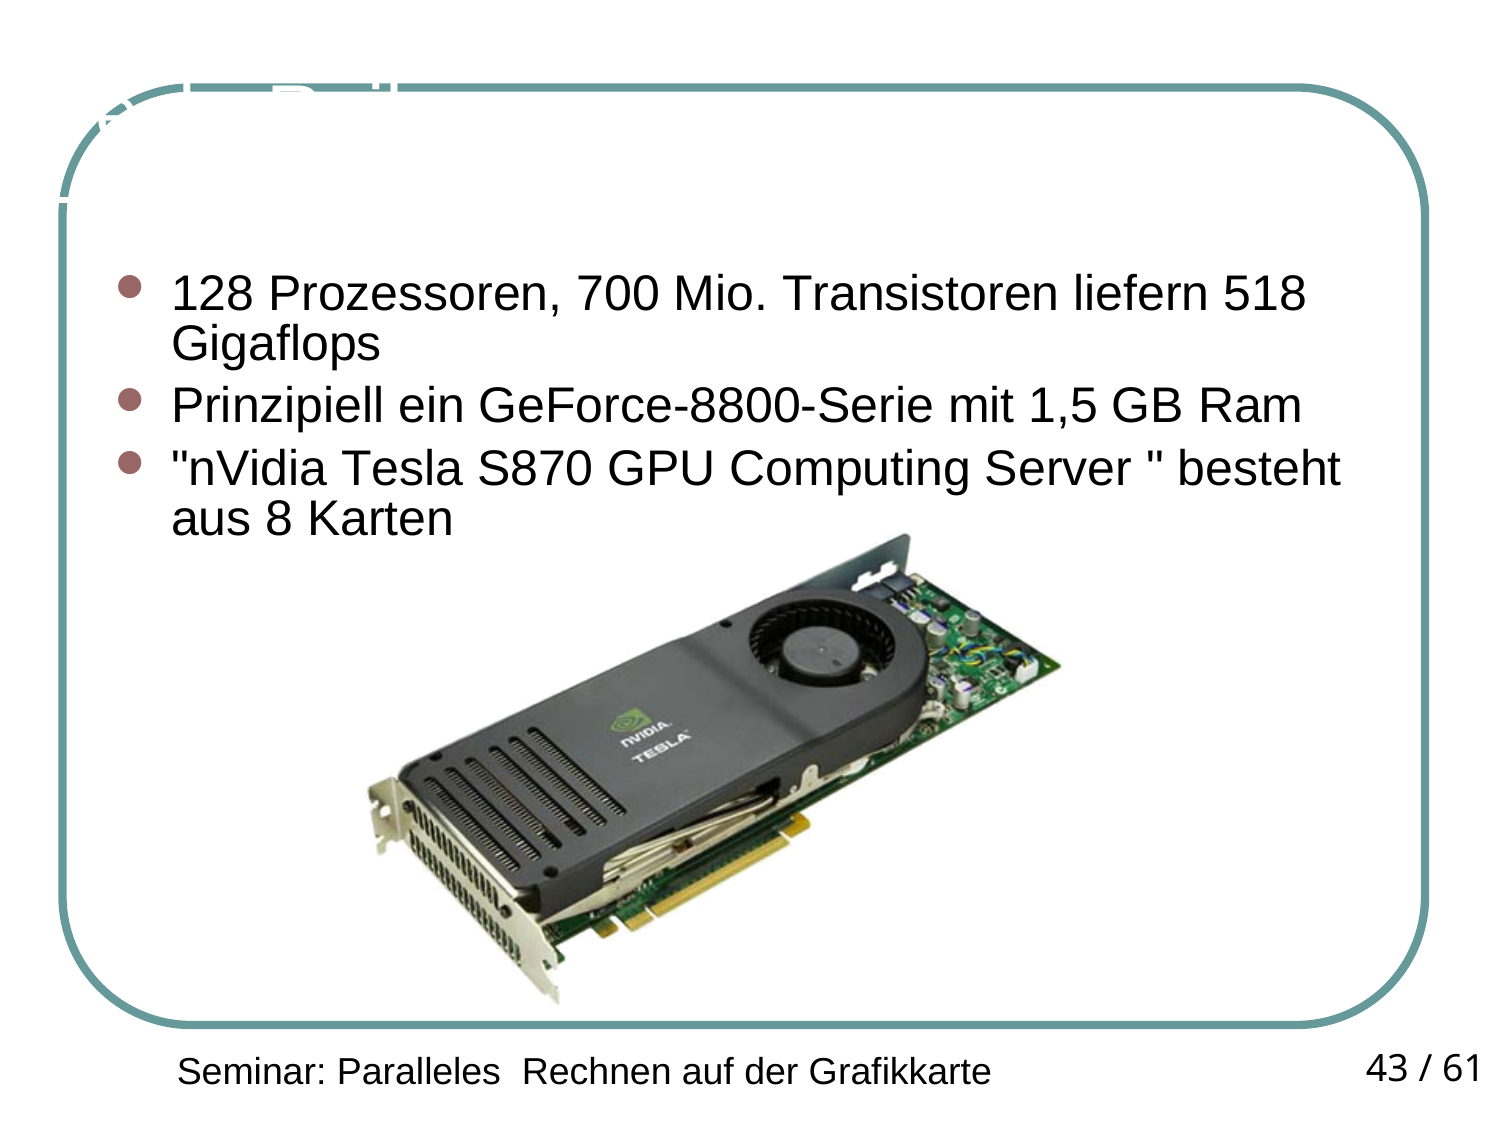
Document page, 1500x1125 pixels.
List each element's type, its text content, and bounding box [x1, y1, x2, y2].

title Tesla-Reihe [31, 37, 1347, 188]
list 128 Prozessoren, 700 Mio. Transistoren liefern 518 Gigaflops Prinzipiell ein GeForce-8800-Serie mit 1,5 GB Ram "nVidia Tesla S870 GPU Computing Server " besteht aus 8 Karten [99, 262, 1401, 657]
picture [360, 527, 1064, 1010]
